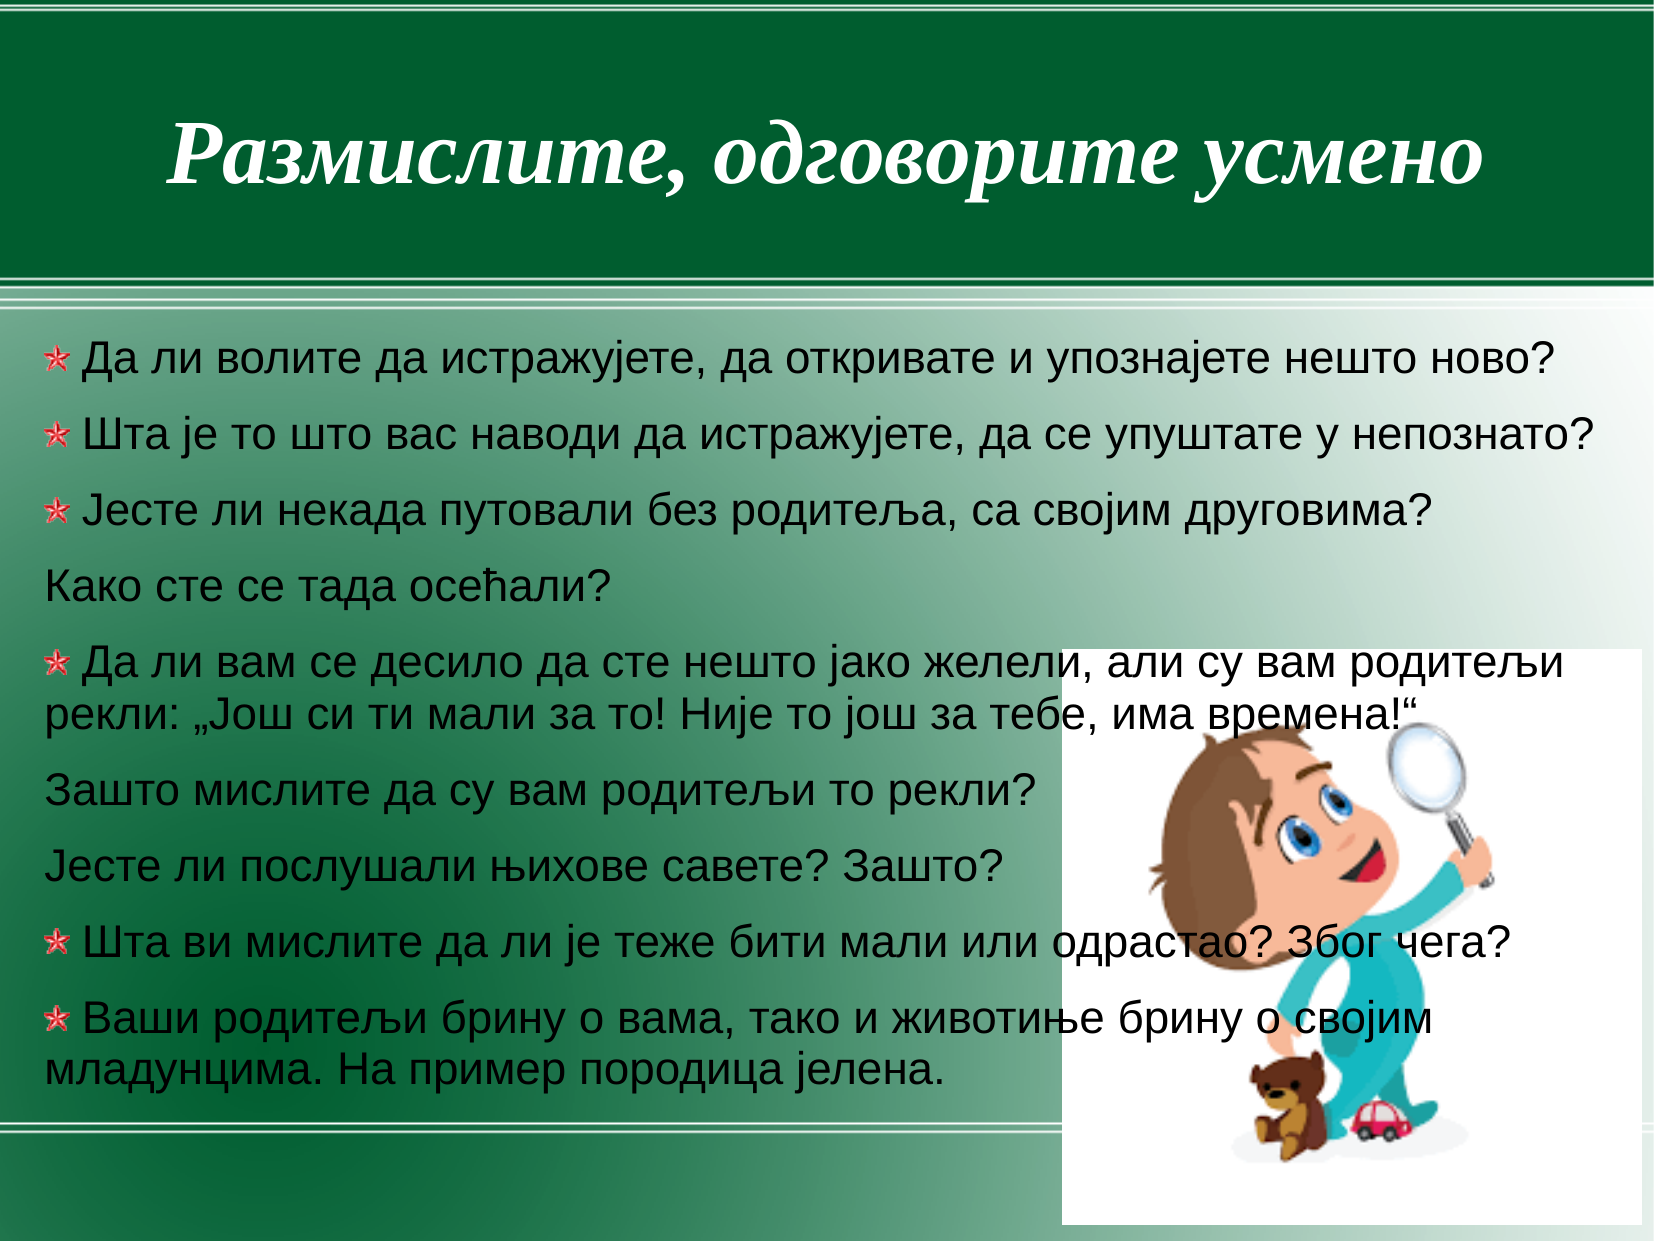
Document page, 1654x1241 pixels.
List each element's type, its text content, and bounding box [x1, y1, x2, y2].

picture [0, 0, 1654, 1241]
text_box Да ли волите да истражујете, да откривате и упознајете нешто ново? Шта је то што вас наводи да истражујете, да се упуштате у непознато? Јесте ли некада путовали без родитеља, са својим друговима? Како сте се тада осећали? Да ли вам се десило да сте нешто јако желели, али су вам родитељи рекли: „Још си ти мали за то! Није то још за тебе, има времена!“ Зашто мислите да су вам родитељи то рекли? Јесте ли послушали њихове савете? Зашто? Шта ви мислите да ли је теже бити мали или одрастао? Због чега? Ваши родитељи брину о вама, тако и животиње брину о својим младунцима. На пример породица јелена. [29, 324, 1654, 1148]
title Размислите, одговорите усмено [82, 49, 1571, 257]
